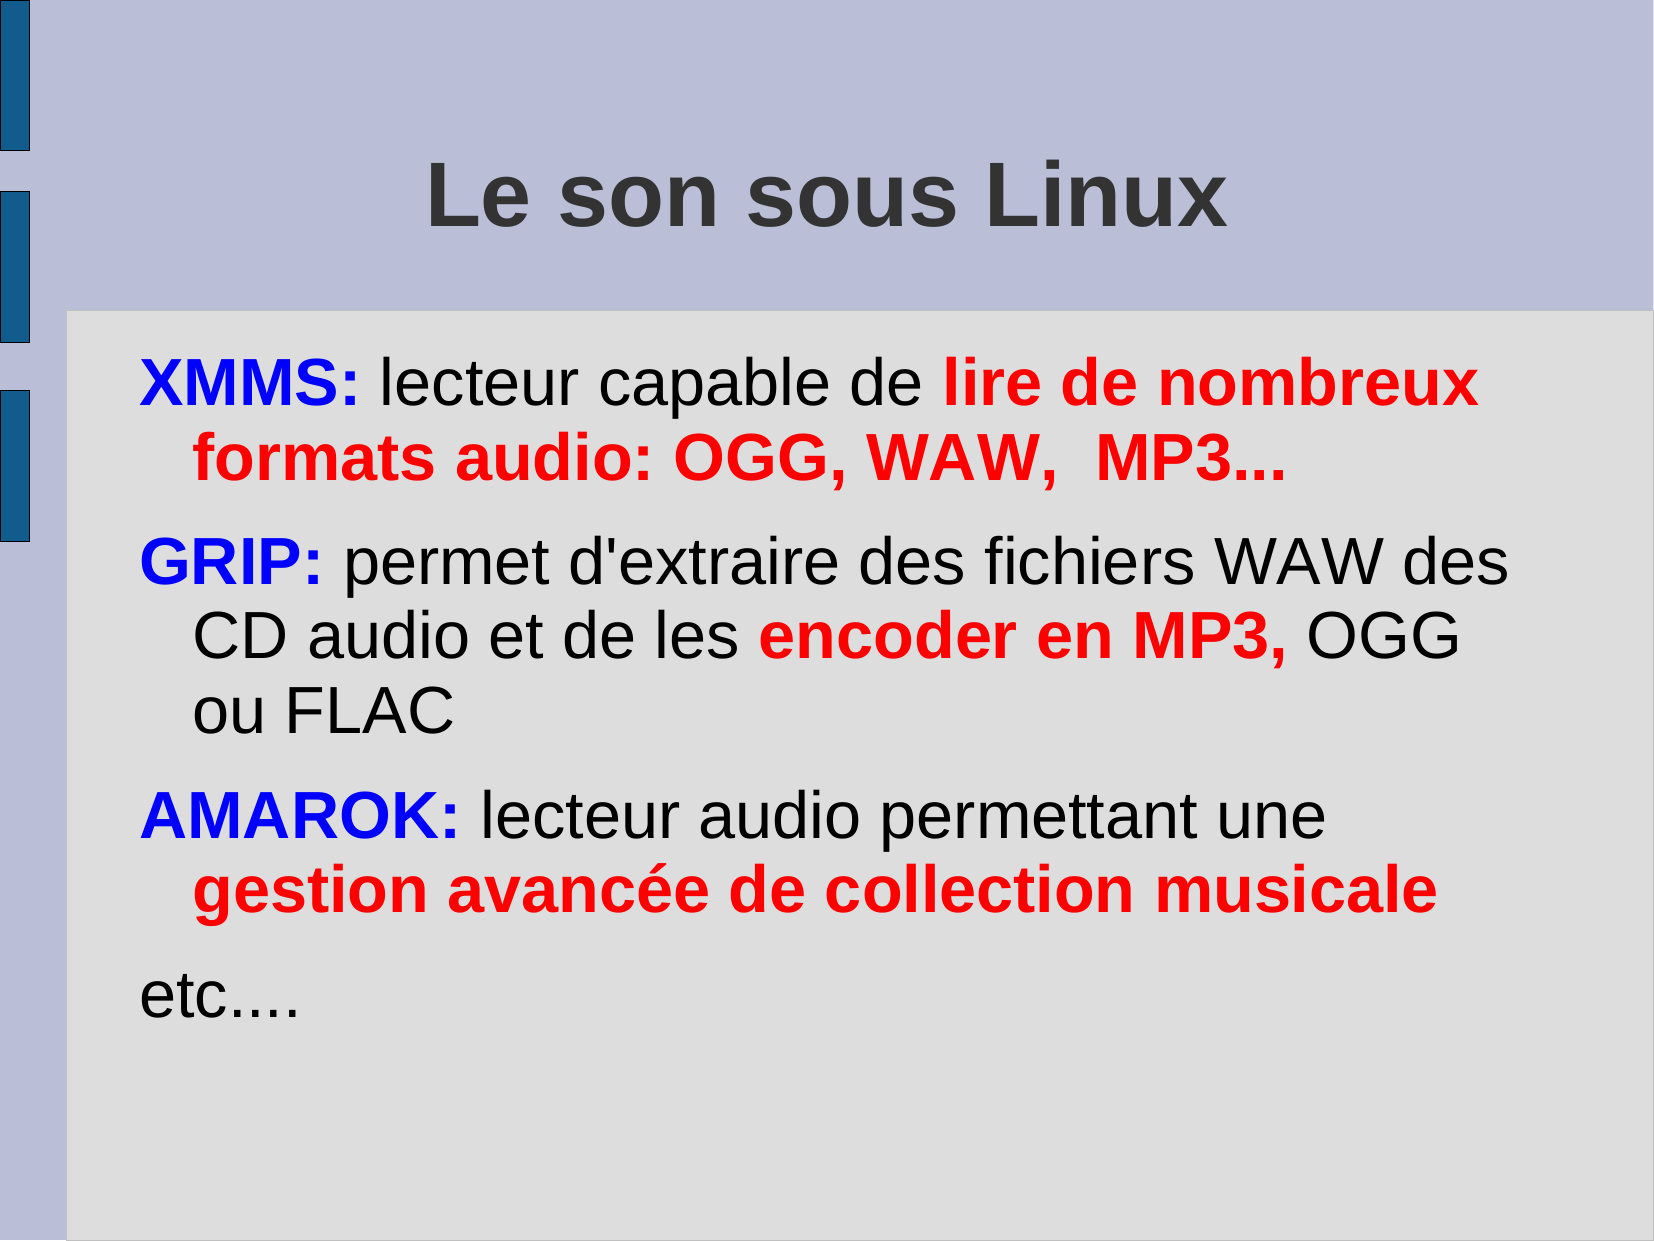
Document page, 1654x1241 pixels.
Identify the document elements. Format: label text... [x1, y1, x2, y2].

list XMMS: lecteur capable de lire de nombreux formats audio: OGG, WAW, MP3... GRIP: permet d'extraire des fichiers WAW des CD audio et de les encoder en MP3, OGG ou FLAC AMAROK: lecteur audio permettant une gestion avancée de collection musicale etc.... [121, 344, 1534, 1127]
title Le son sous Linux [121, 91, 1534, 299]
